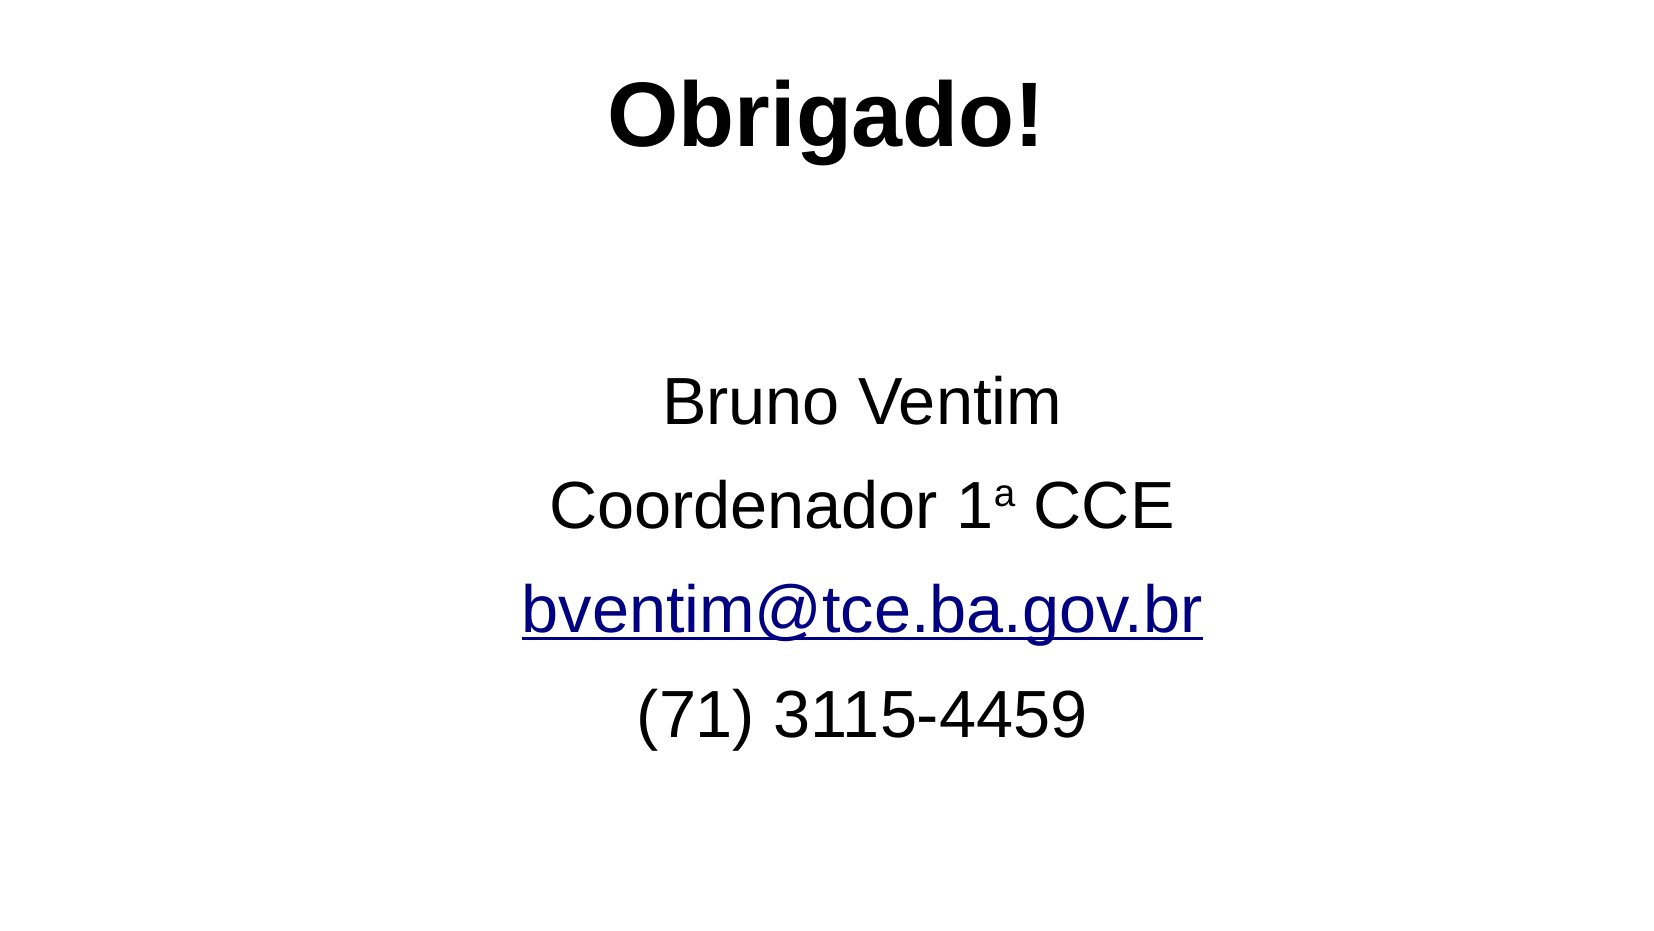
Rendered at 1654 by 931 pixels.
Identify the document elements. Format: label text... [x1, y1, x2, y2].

title Obrigado! [82, 37, 1571, 193]
list Bruno Ventim Coordenador 1a CCE bventim@tce.ba.gov.br (71) 3115-4459 [82, 217, 1571, 898]
